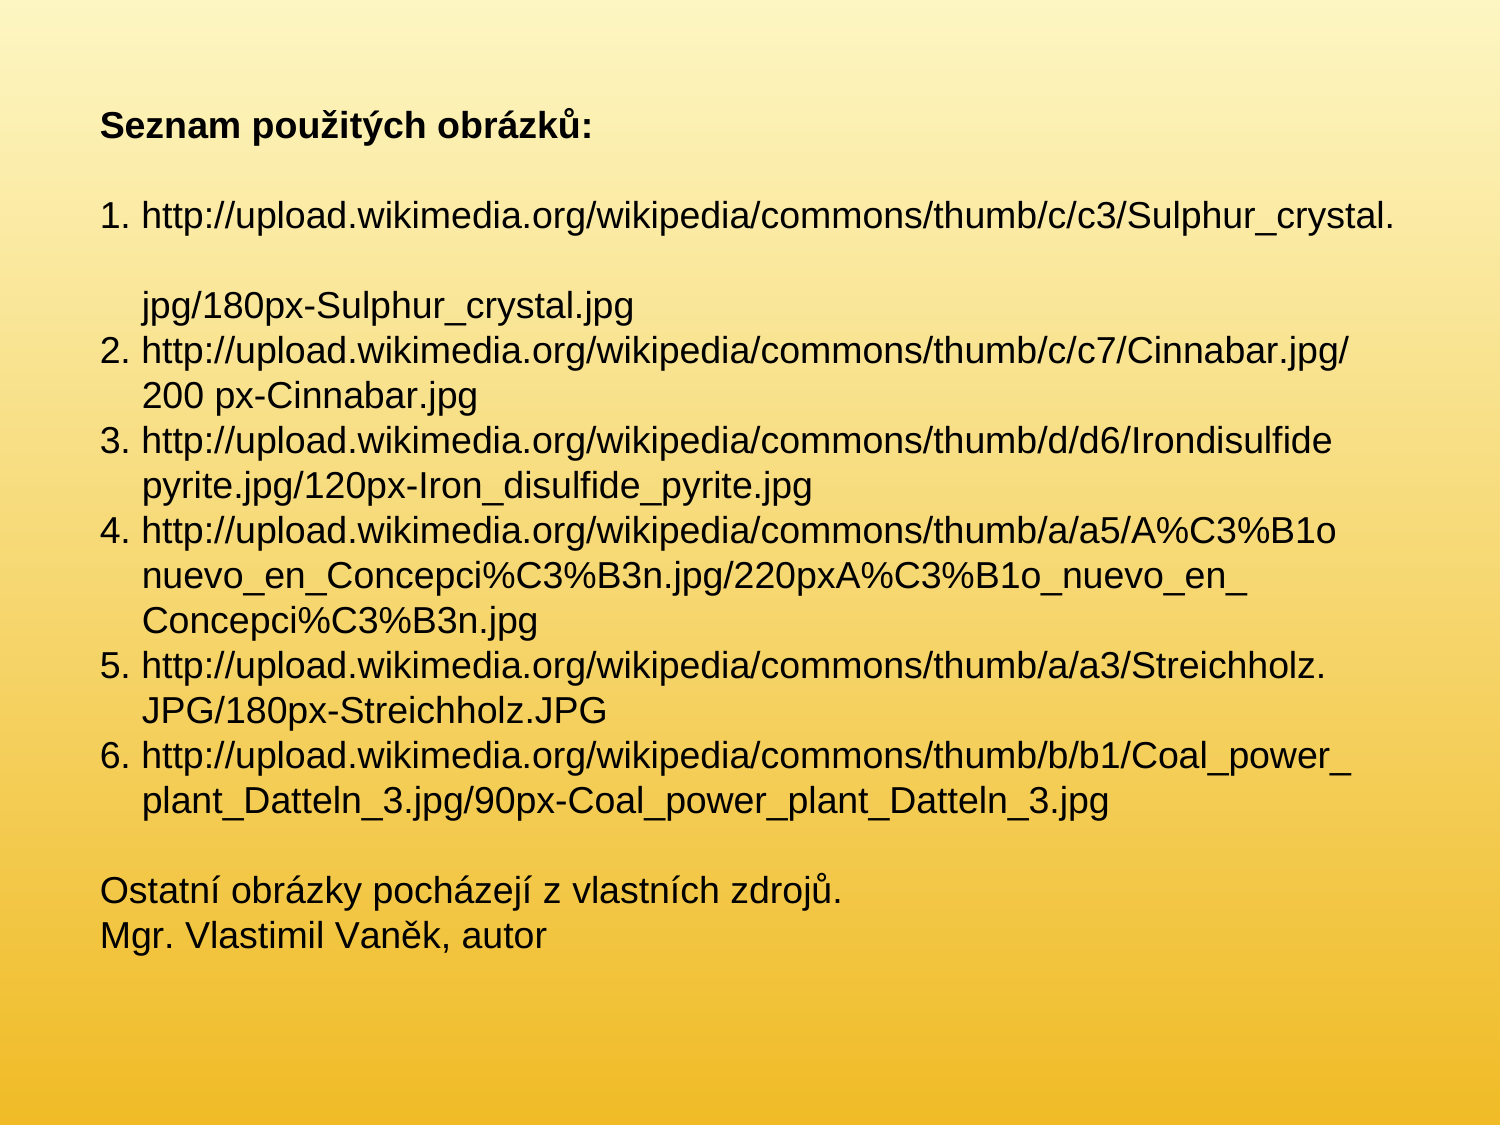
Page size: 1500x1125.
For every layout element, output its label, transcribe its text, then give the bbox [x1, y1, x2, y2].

text_box Seznam použitých obrázků: 1. http://upload.wikimedia.org/wikipedia/commons/thumb/c/c3/Sulphur_crystal. jpg/180px-Sulphur_crystal.jpg 2. http://upload.wikimedia.org/wikipedia/commons/thumb/c/c7/Cinnabar.jpg/ 200 px-Cinnabar.jpg 3. http://upload.wikimedia.org/wikipedia/commons/thumb/d/d6/Irondisulfide pyrite.jpg/120px-Iron_disulfide_pyrite.jpg 4. http://upload.wikimedia.org/wikipedia/commons/thumb/a/a5/A%C3%B1o nuevo_en_Concepci%C3%B3n.jpg/220pxA%C3%B1o_nuevo_en_ Concepci%C3%B3n.jpg 5. http://upload.wikimedia.org/wikipedia/commons/thumb/a/a3/Streichholz. JPG/180px-Streichholz.JPG 6. http://upload.wikimedia.org/wikipedia/commons/thumb/b/b1/Coal_power_ plant_Datteln_3.jpg/90px-Coal_power_plant_Datteln_3.jpg Ostatní obrázky pocházejí z vlastních zdrojů. Mgr. Vlastimil Vaněk, autor [85, 93, 1424, 964]
